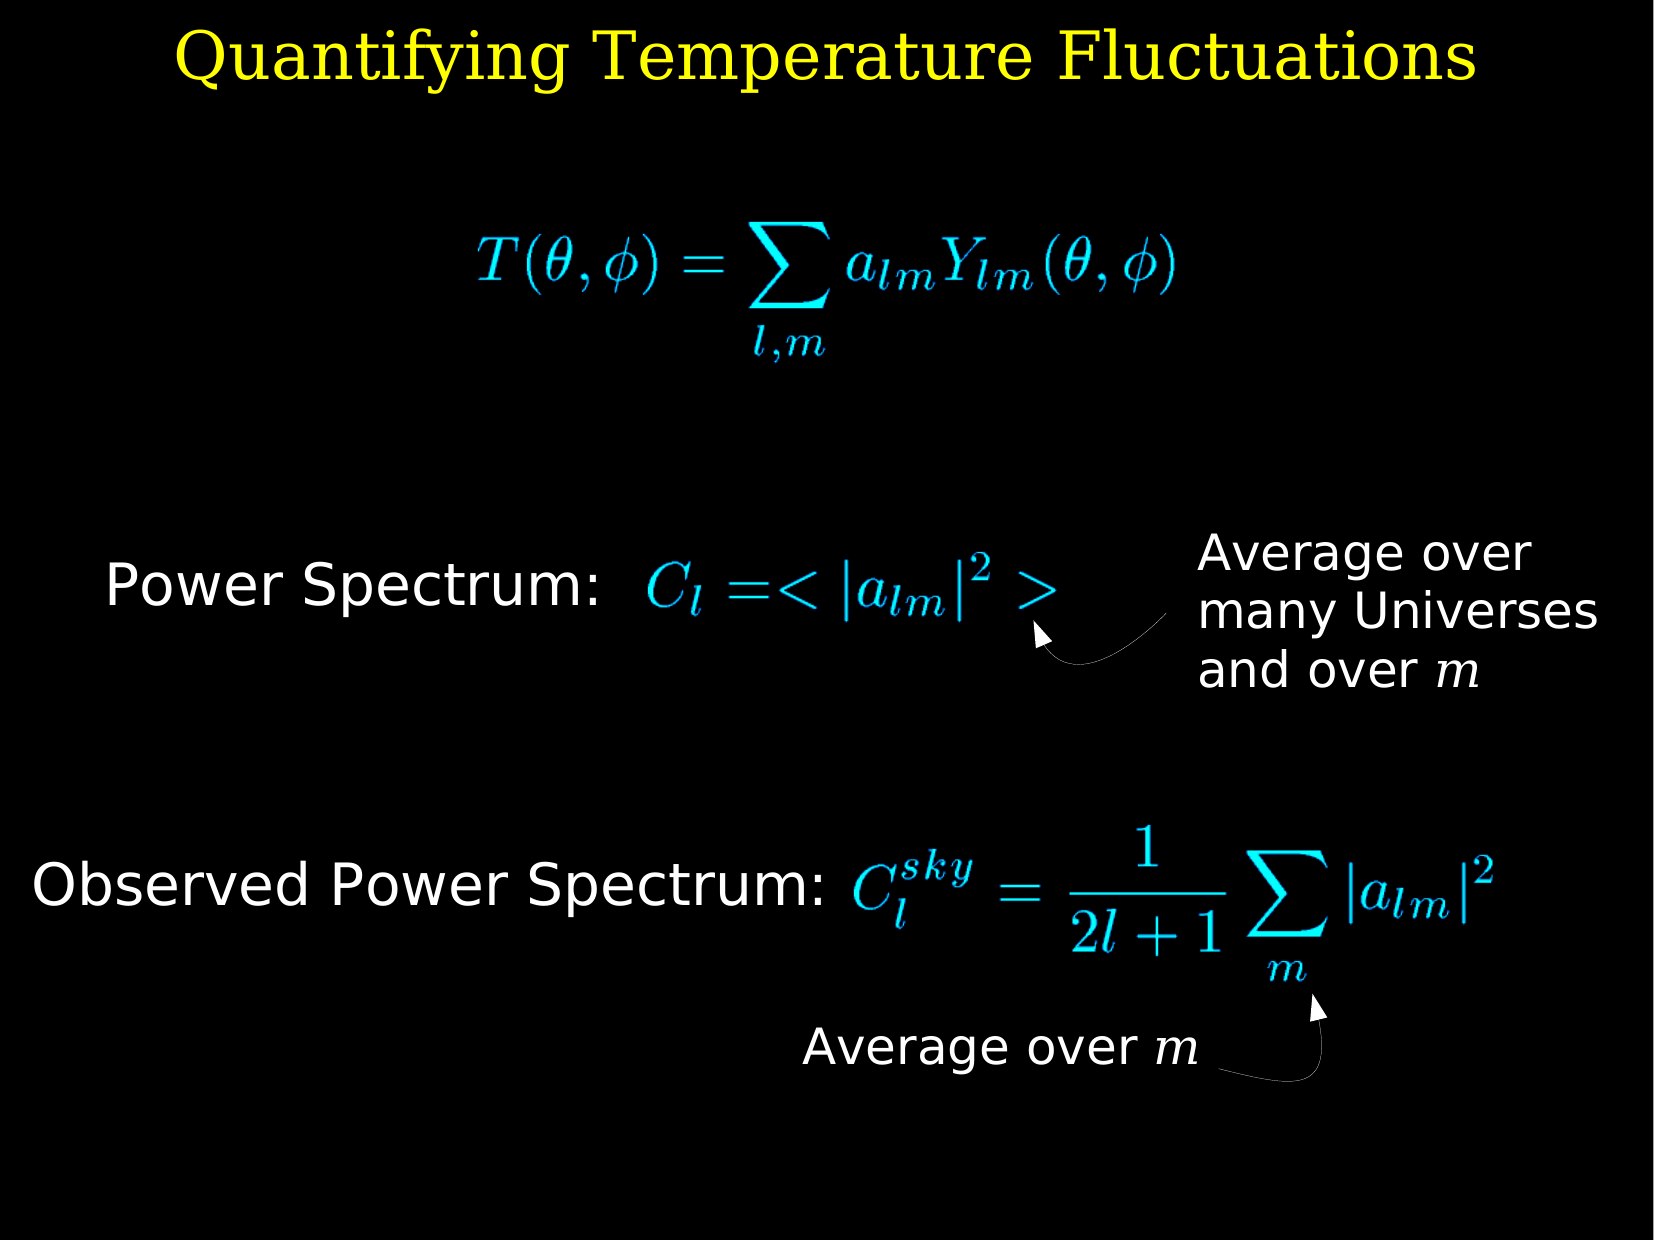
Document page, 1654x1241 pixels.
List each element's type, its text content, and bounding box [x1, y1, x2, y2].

picture [472, 216, 1181, 370]
picture [848, 819, 1499, 988]
text_box Average over many Universes and over m [1182, 516, 1615, 707]
text_box Average over m [787, 1010, 1217, 1137]
text_box Power Spectrum: [90, 543, 619, 633]
picture [642, 546, 1063, 629]
text_box Observed Power Spectrum: [16, 843, 844, 933]
text_box Quantifying Temperature Fluctuations [158, 10, 1495, 119]
